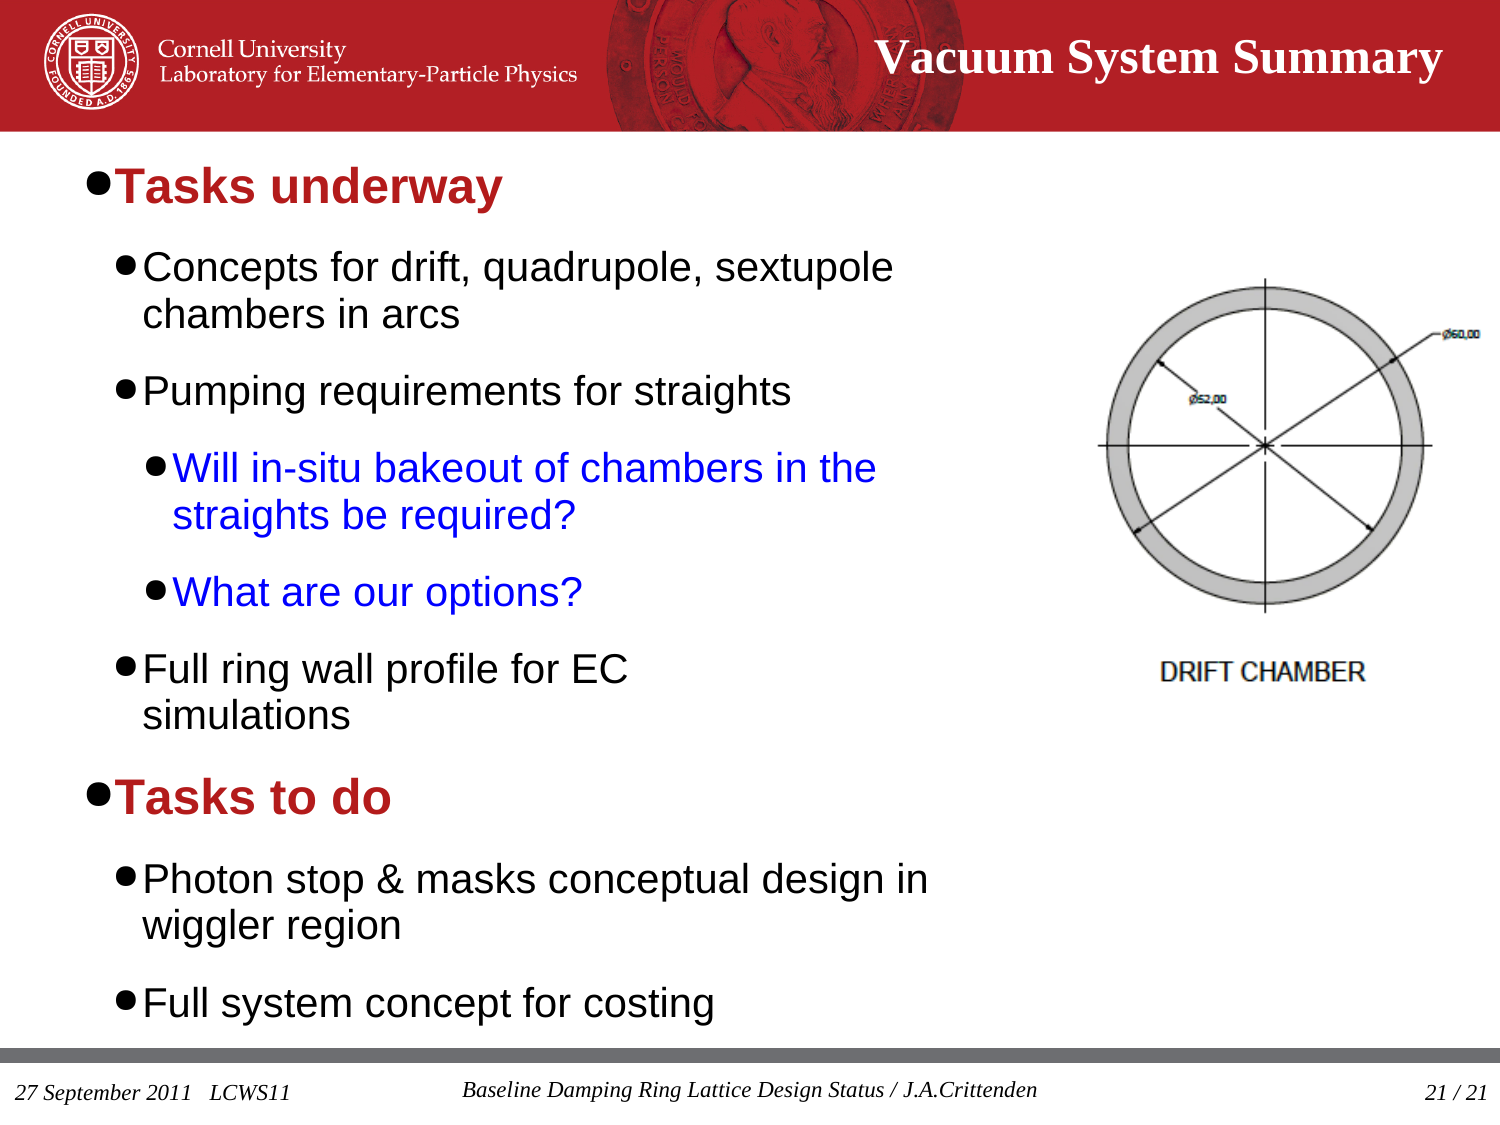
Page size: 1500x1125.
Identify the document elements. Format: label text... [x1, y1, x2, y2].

title Vacuum System Summary [825, 0, 1492, 113]
list Tasks underway Concepts for drift, quadrupole, sextupole chambers in arcs Pumping requirements for straights Will in-situ bakeout of chambers in the straights be required? What are our options? Full ring wall profile for EC simulations Tasks to do Photon stop & masks conceptual design in wiggler region Full system concept for costing [37, 149, 1088, 1051]
picture [1050, 272, 1496, 700]
picture [0, 0, 1500, 132]
